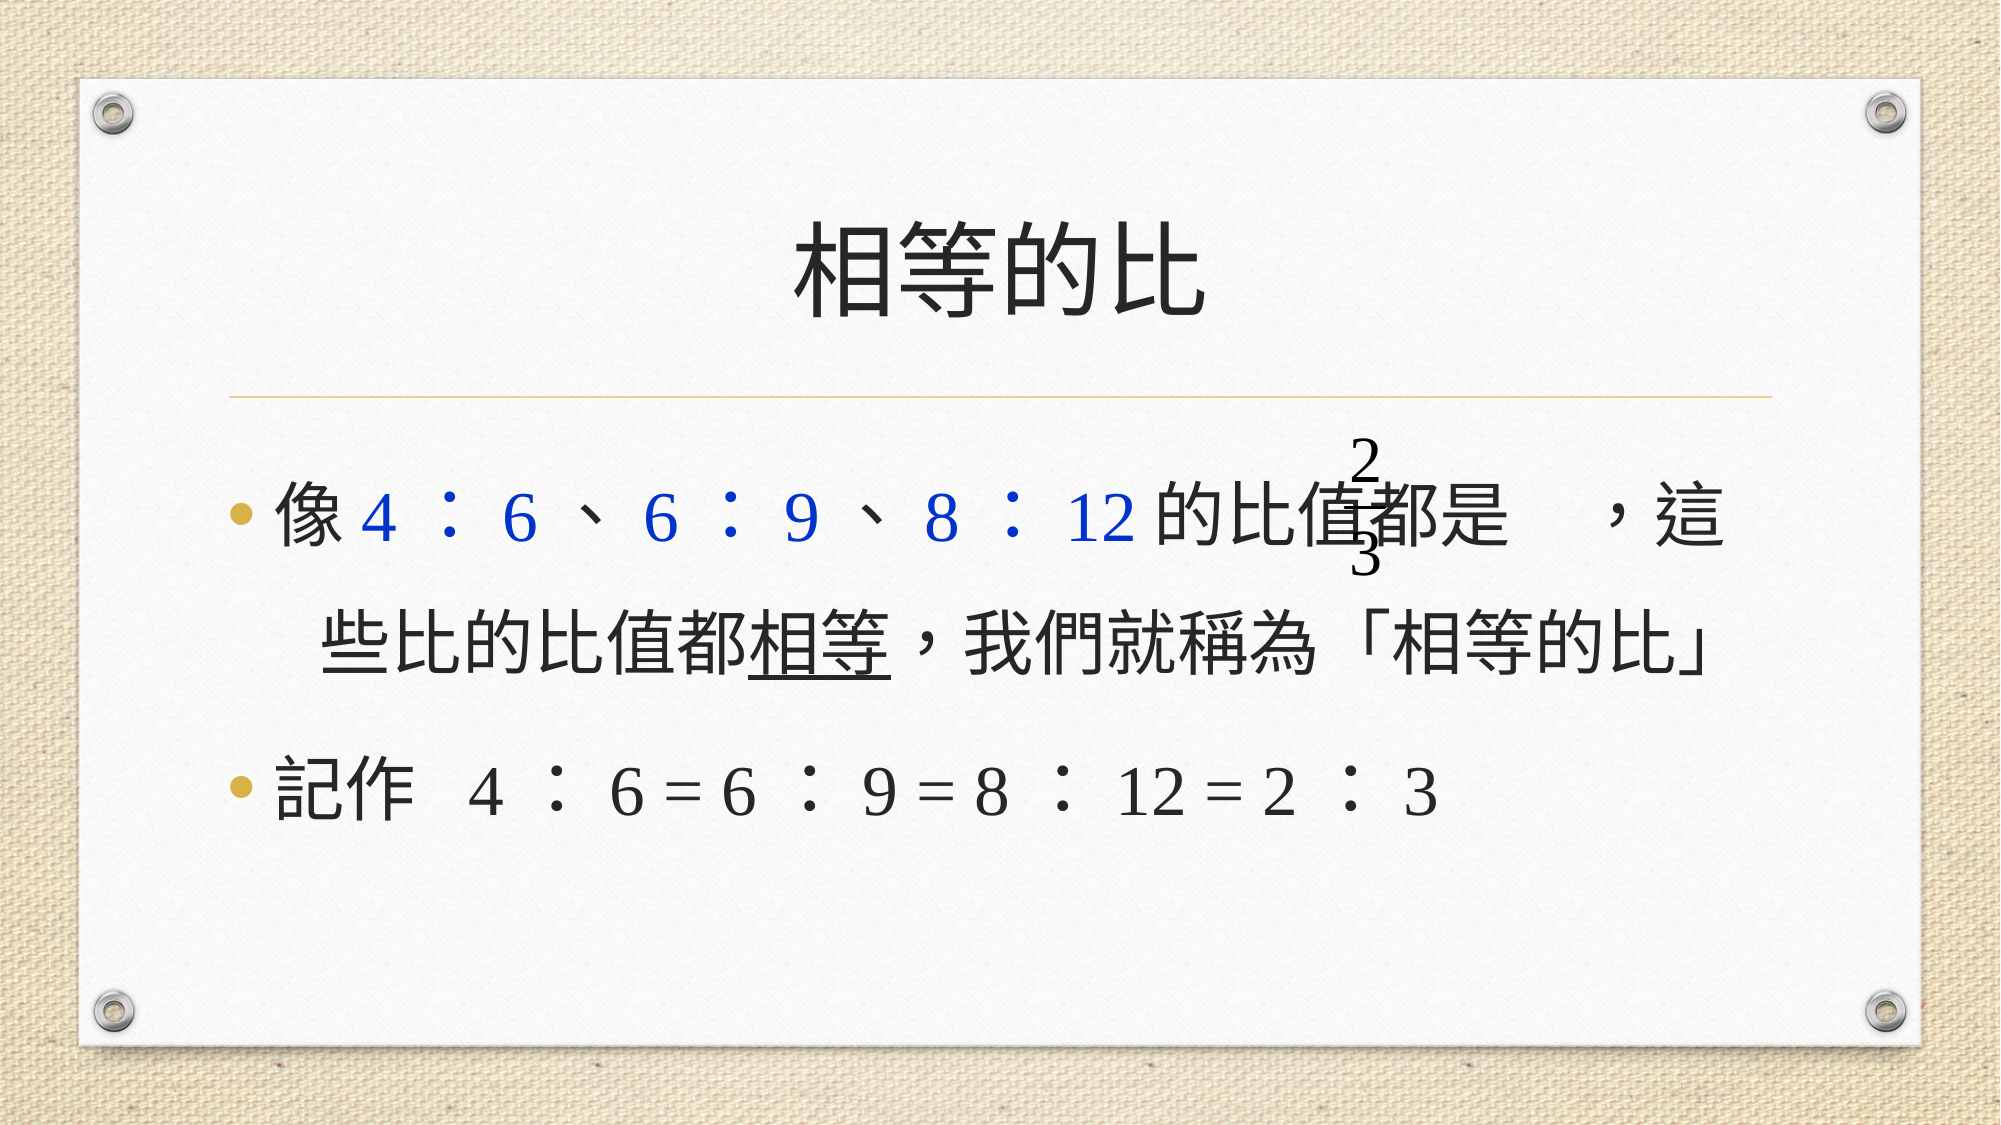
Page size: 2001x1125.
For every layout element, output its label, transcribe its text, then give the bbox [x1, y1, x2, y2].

list 像4：6、6：9、8：12的比值都是 ，這些比的比值都相等，我們就稱為「相等的比」 記作 4：6 = 6：9 = 8：12 = 2：3 [212, 419, 1788, 964]
chart [1333, 419, 1401, 591]
title 相等的比 [212, 161, 1788, 376]
